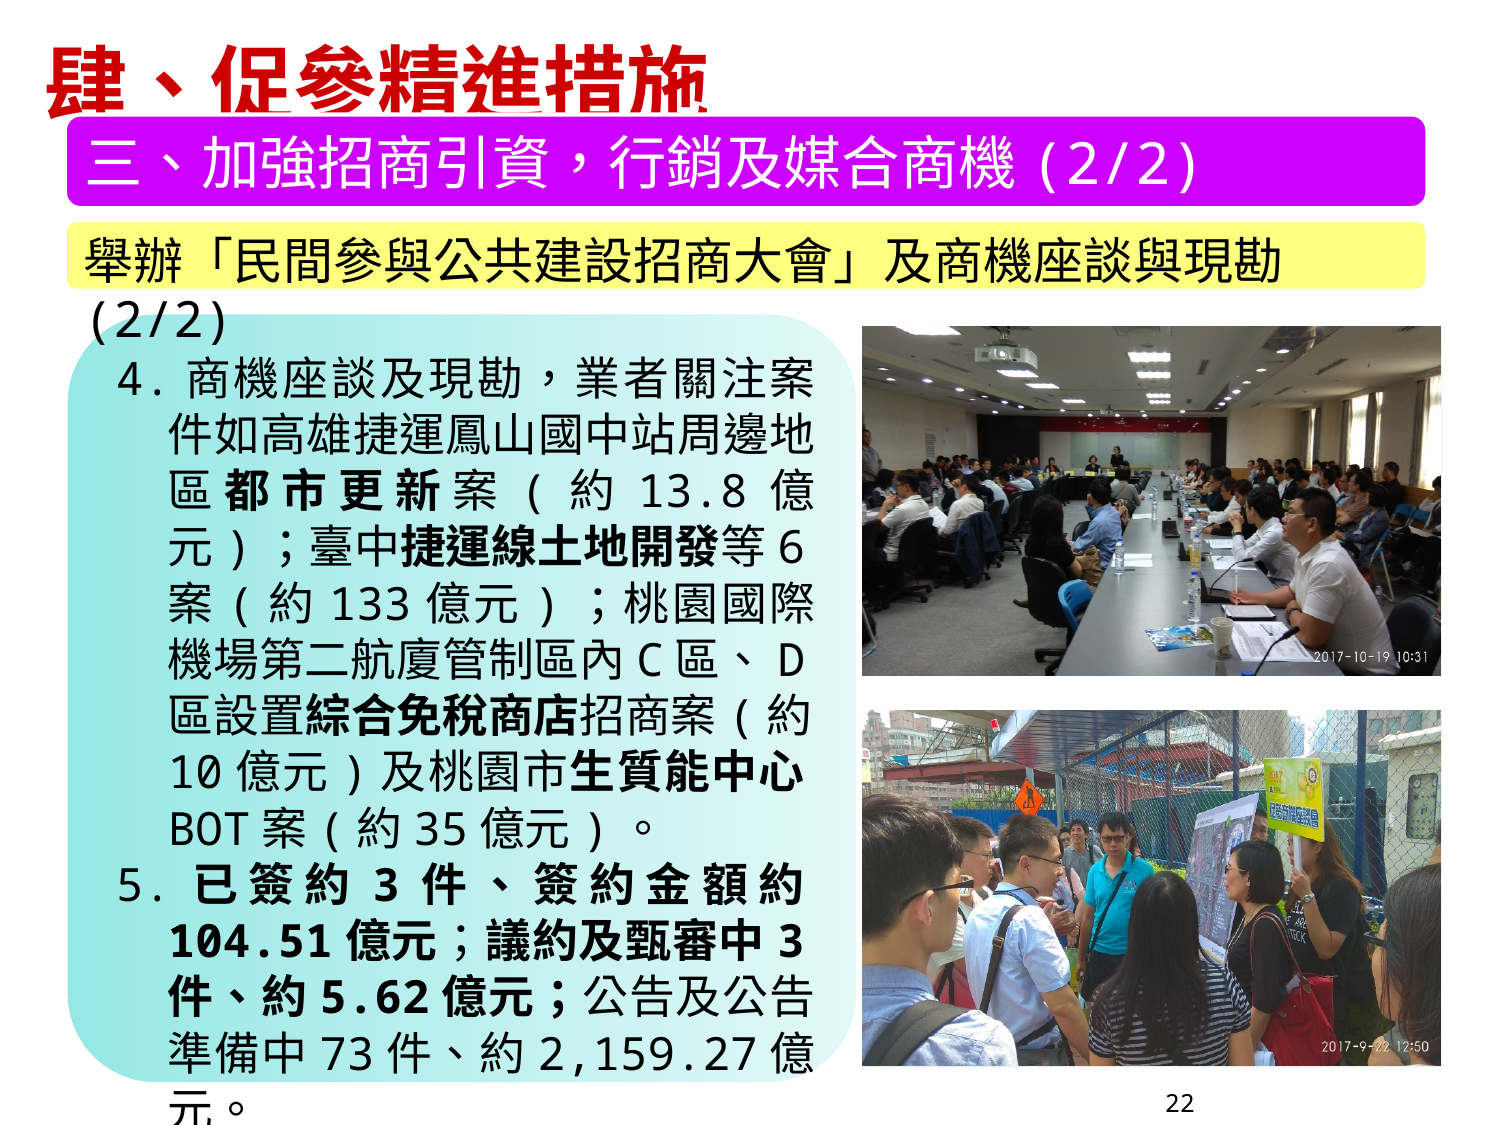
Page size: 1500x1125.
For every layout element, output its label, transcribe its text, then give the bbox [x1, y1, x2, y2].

text_box 肆、促參精進措施 [29, 0, 1304, 115]
text_box 舉辦「民間參與公共建設招商大會」及商機座談與現勘(2/2) [64, 219, 1428, 291]
picture [862, 326, 1441, 676]
text_box 三、加強招商引資，行銷及媒合商機(2/2) [64, 114, 1428, 209]
text_box 4.商機座談及現勘，業者關注案件如高雄捷運鳳山國中站周邊地區都市更新案(約13.8億元)；臺中捷運線土地開發等6案(約133億元)；桃園國際機場第二航廈管制區內C區、D區設置綜合免稅商店招商案(約10億元)及桃園市生質能中心BOT案(約35億元)。 5.已簽約3件、簽約金額約104.51億元；議約及甄審中3件、約5.62億元；公告及公告準備中73件、約2,159.27億元。 [67, 314, 857, 1083]
picture [862, 710, 1441, 1066]
text_box 22 [1149, 1080, 1500, 1125]
